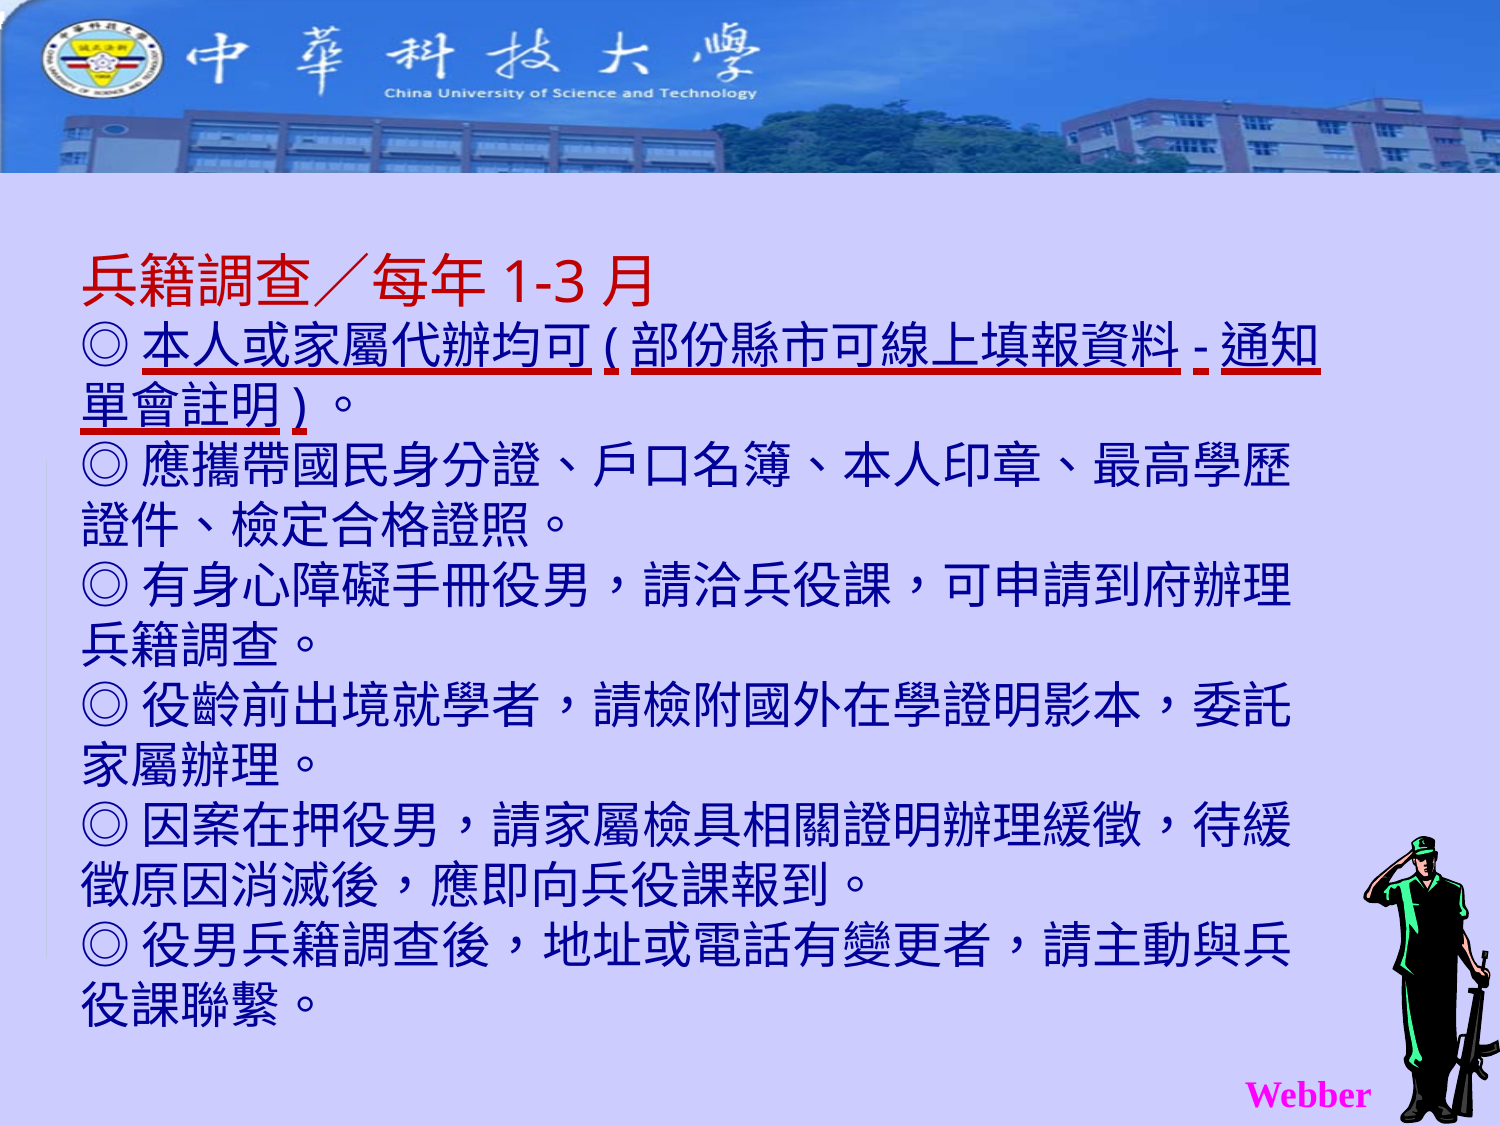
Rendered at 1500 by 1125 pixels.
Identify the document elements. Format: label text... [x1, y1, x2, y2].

text_box 兵籍調查／每年1-3月 ◎本人或家屬代辦均可(部份縣市可線上填報資料-通知單會註明)。 ◎應攜帶國民身分證、戶口名簿、本人印章、最高學歷證件、檢定合格證照。 ◎有身心障礙手冊役男，請洽兵役課，可申請到府辦理兵籍調查。 ◎役齡前出境就學者，請檢附國外在學證明影本，委託家屬辦理。 ◎因案在押役男，請家屬檢具相關證明辦理緩徵，待緩徵原因消滅後，應即向兵役課報到。 ◎役男兵籍調查後，地址或電話有變更者，請主動與兵役課聯繫。 [64, 236, 1341, 1050]
text_box Webber [1229, 1062, 1407, 1123]
picture [1363, 835, 1500, 1125]
picture [0, 0, 1500, 173]
